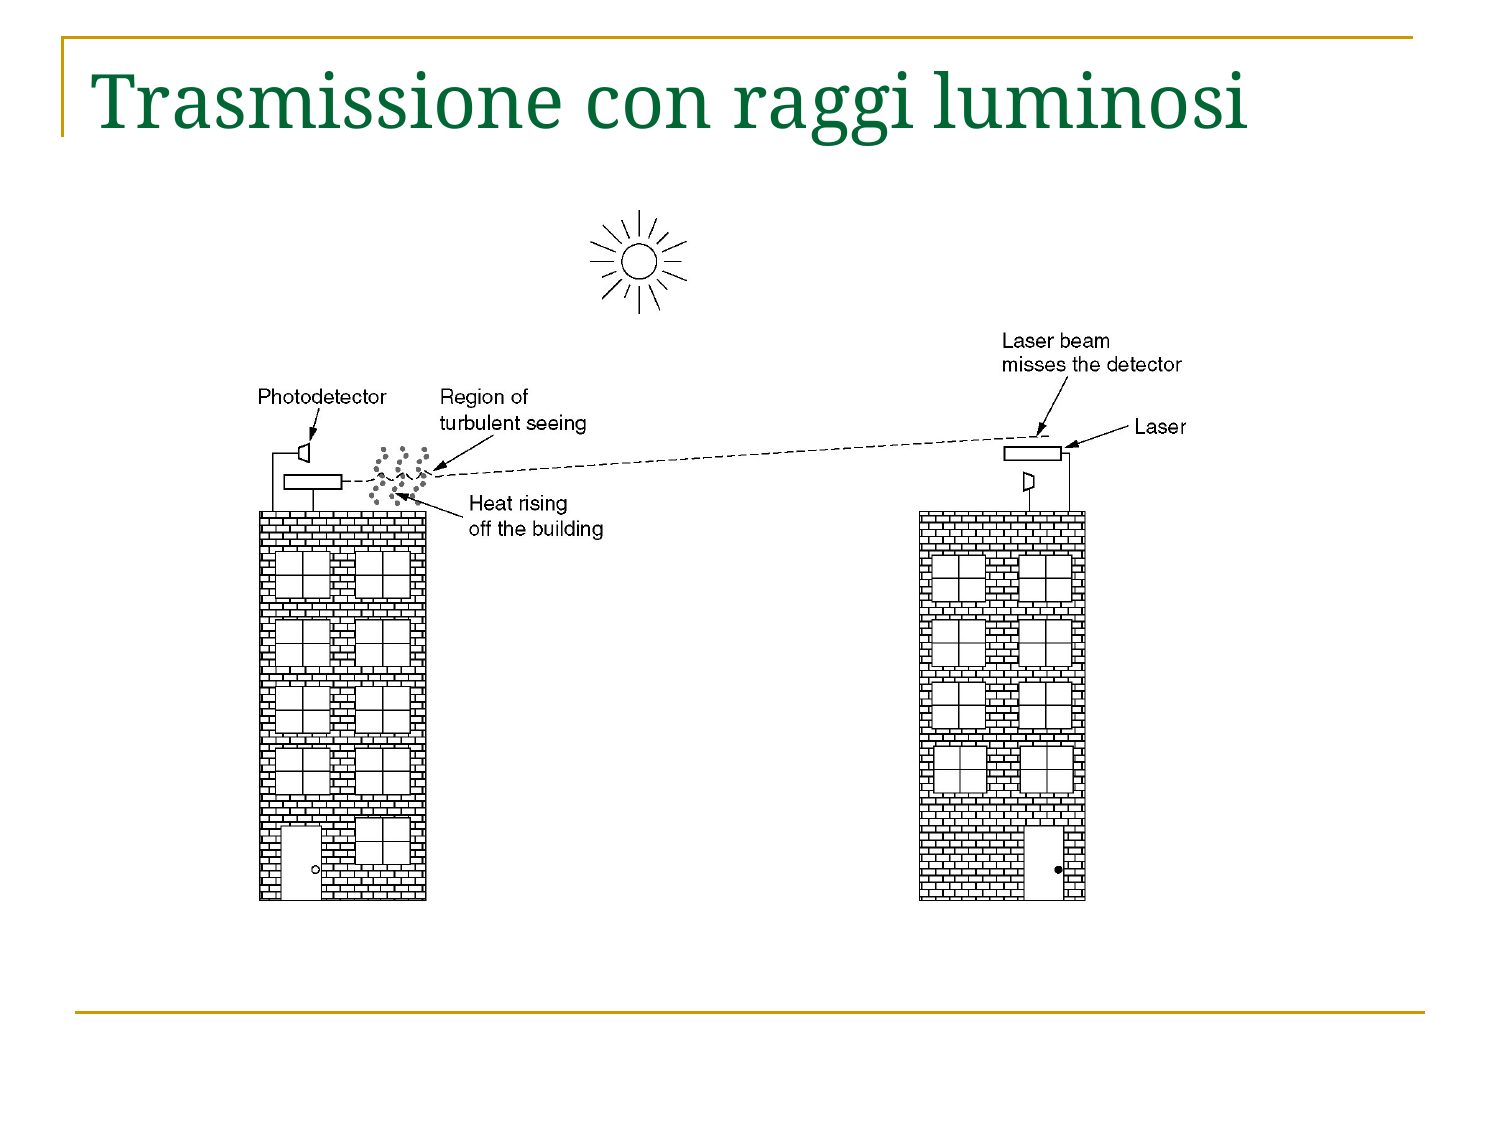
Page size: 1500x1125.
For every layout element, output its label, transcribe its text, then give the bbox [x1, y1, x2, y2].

picture [257, 210, 1186, 901]
title Trasmissione con raggi luminosi [75, 45, 1426, 233]
